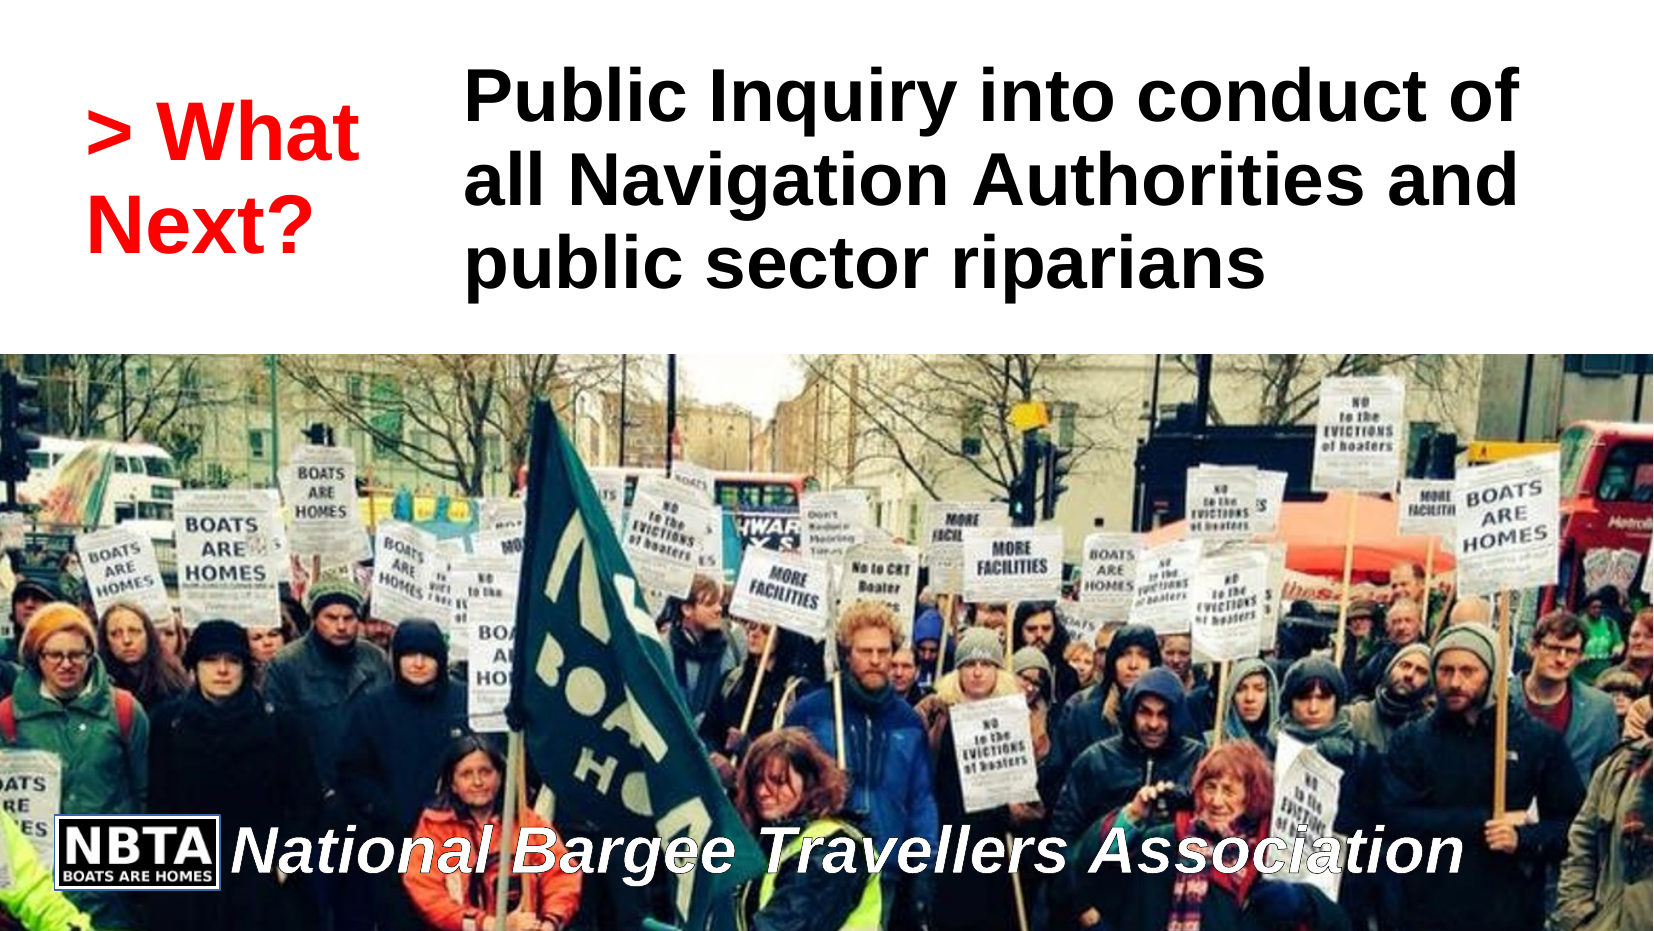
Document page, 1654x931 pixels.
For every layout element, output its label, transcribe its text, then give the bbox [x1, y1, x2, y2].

picture [0, 354, 1653, 931]
text_box [54, 814, 214, 890]
text_box > What Next? [70, 78, 426, 280]
text_box National Bargee Travellers Association [214, 806, 1531, 907]
text_box Public Inquiry into conduct of all Navigation Authorities and public sector riparians [448, 47, 1630, 319]
